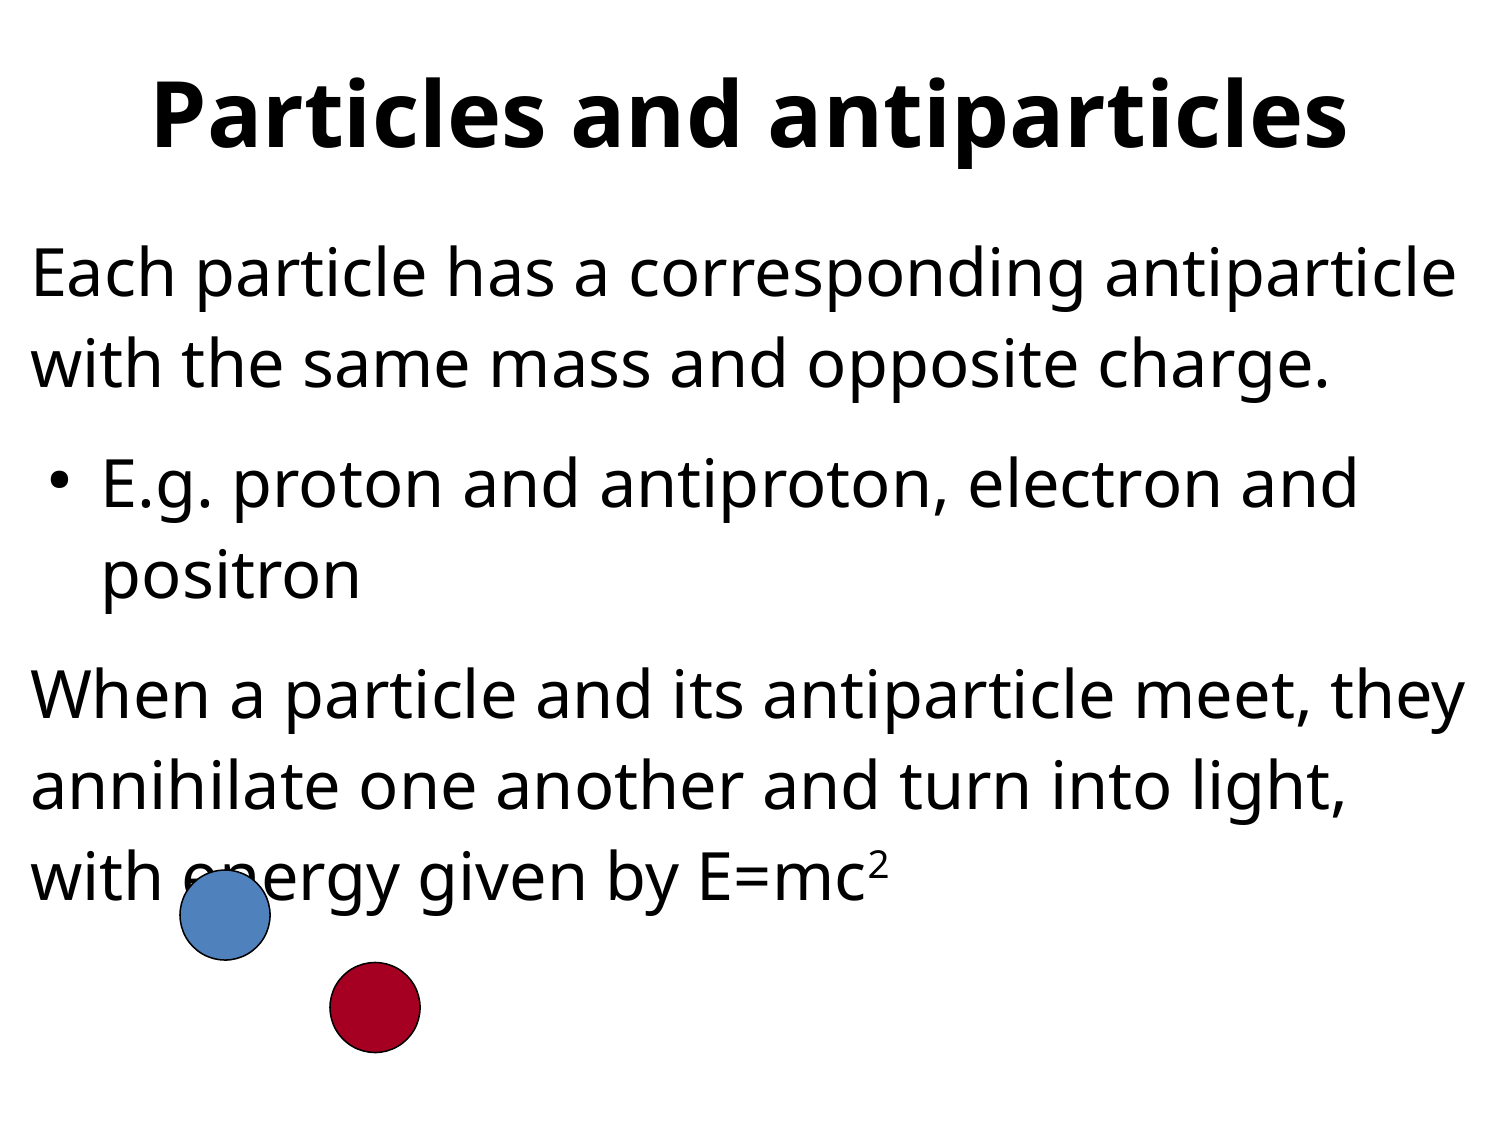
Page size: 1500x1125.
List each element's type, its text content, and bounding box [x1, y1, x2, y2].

list Each particle has a corresponding antiparticle with the same mass and opposite charge. E.g. proton and antiproton, electron and positron When a particle and its antiparticle meet, they annihilate one another and turn into light, with energy given by E=mc2 [30, 224, 1471, 1021]
title Particles and antiparticles [30, 57, 1471, 168]
text_box [330, 962, 421, 1053]
text_box [180, 870, 271, 961]
